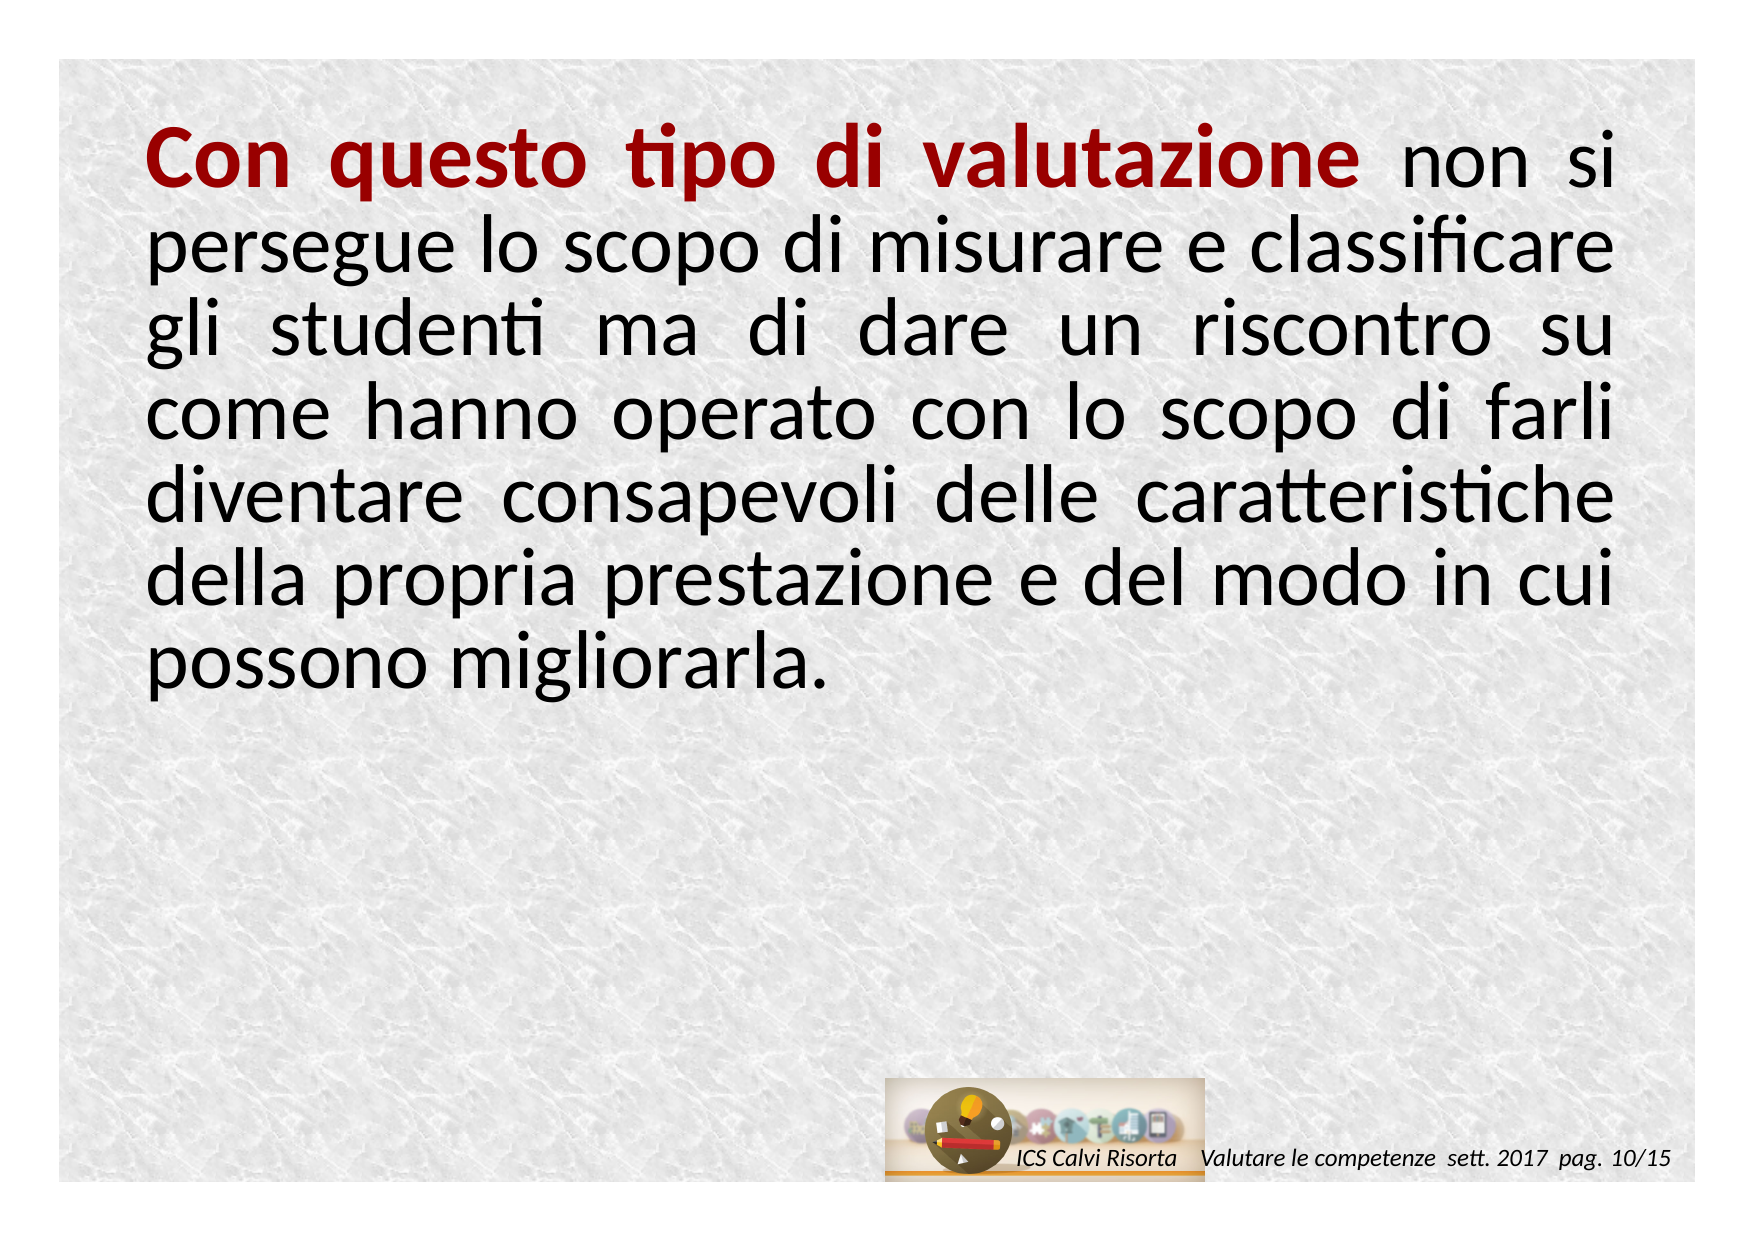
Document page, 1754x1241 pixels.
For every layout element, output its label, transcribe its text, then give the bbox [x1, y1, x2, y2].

list Con questo tipo di valutazione non si persegue lo scopo di misurare e classificare gli studenti ma di dare un riscontro su come hanno operato con lo scopo di farli diventare consapevoli delle caratteristiche della propria prestazione e del modo in cui possono migliorarla. [145, 118, 1618, 939]
picture [59, 59, 1695, 1182]
